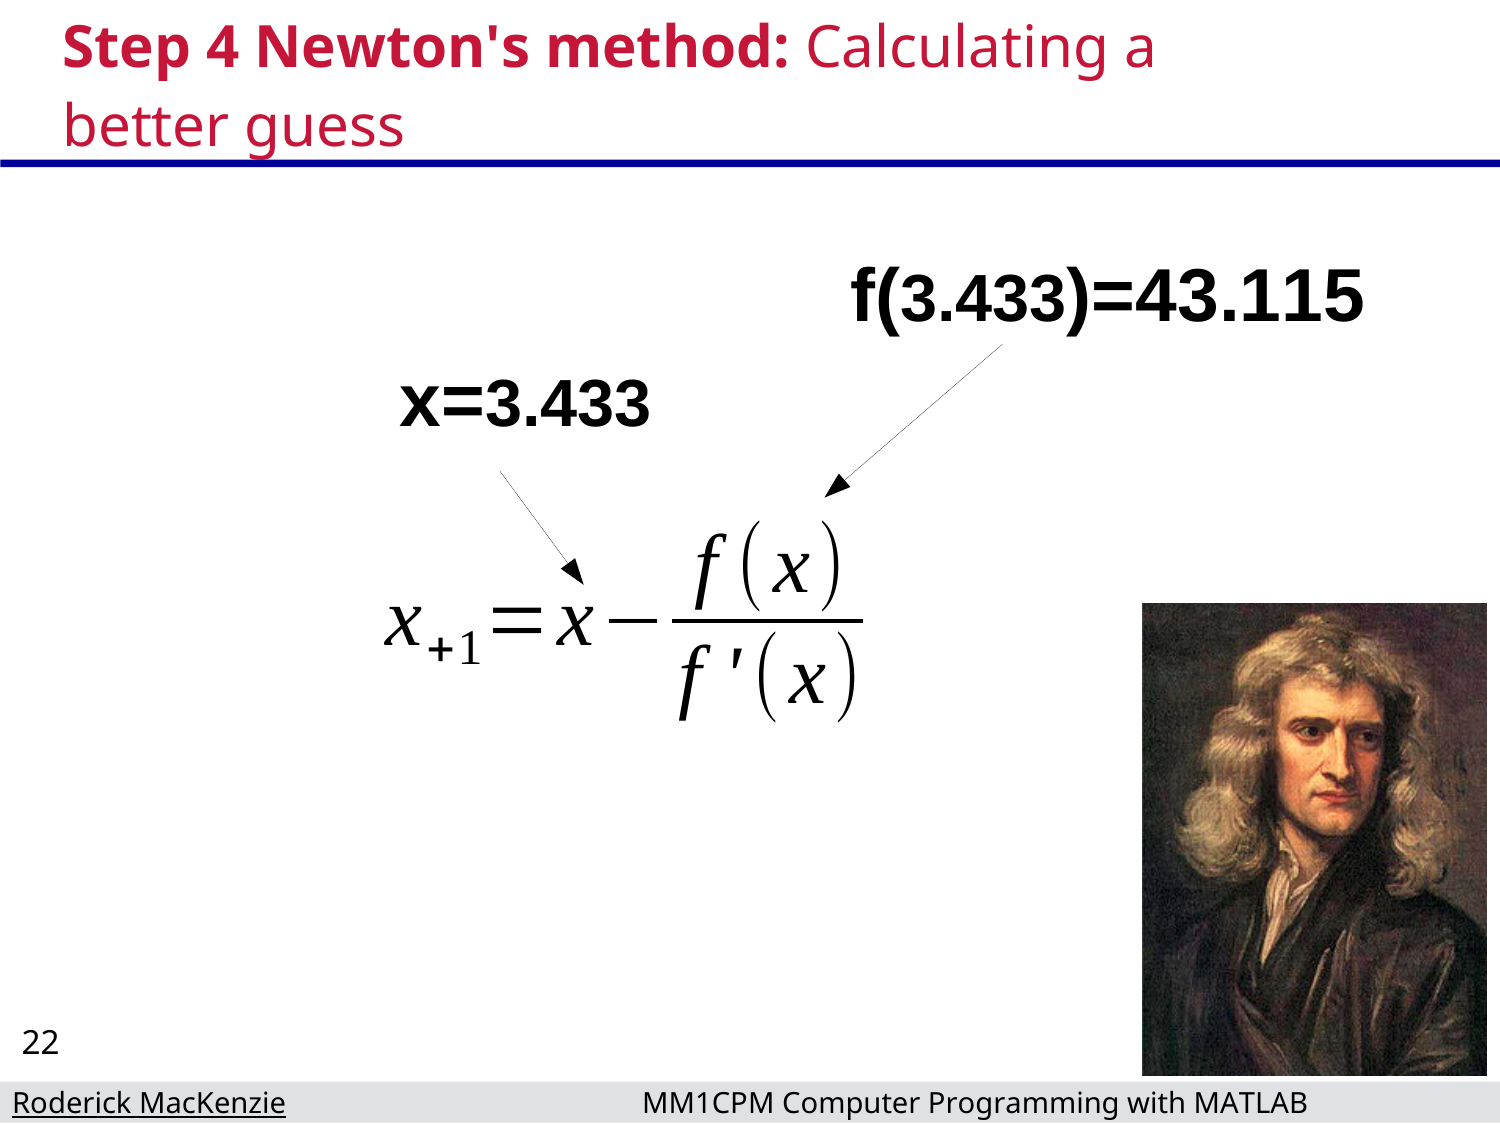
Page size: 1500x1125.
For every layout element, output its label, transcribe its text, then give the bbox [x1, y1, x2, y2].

text_box f(3.433)=43.115 [814, 239, 1445, 525]
chart [374, 515, 873, 728]
text_box <number> [6, 1013, 222, 1084]
title Step 4 Newton's method: Calculating a better guess [47, 9, 1286, 161]
text_box x=3.433 [385, 343, 680, 515]
picture [1142, 603, 1487, 1076]
